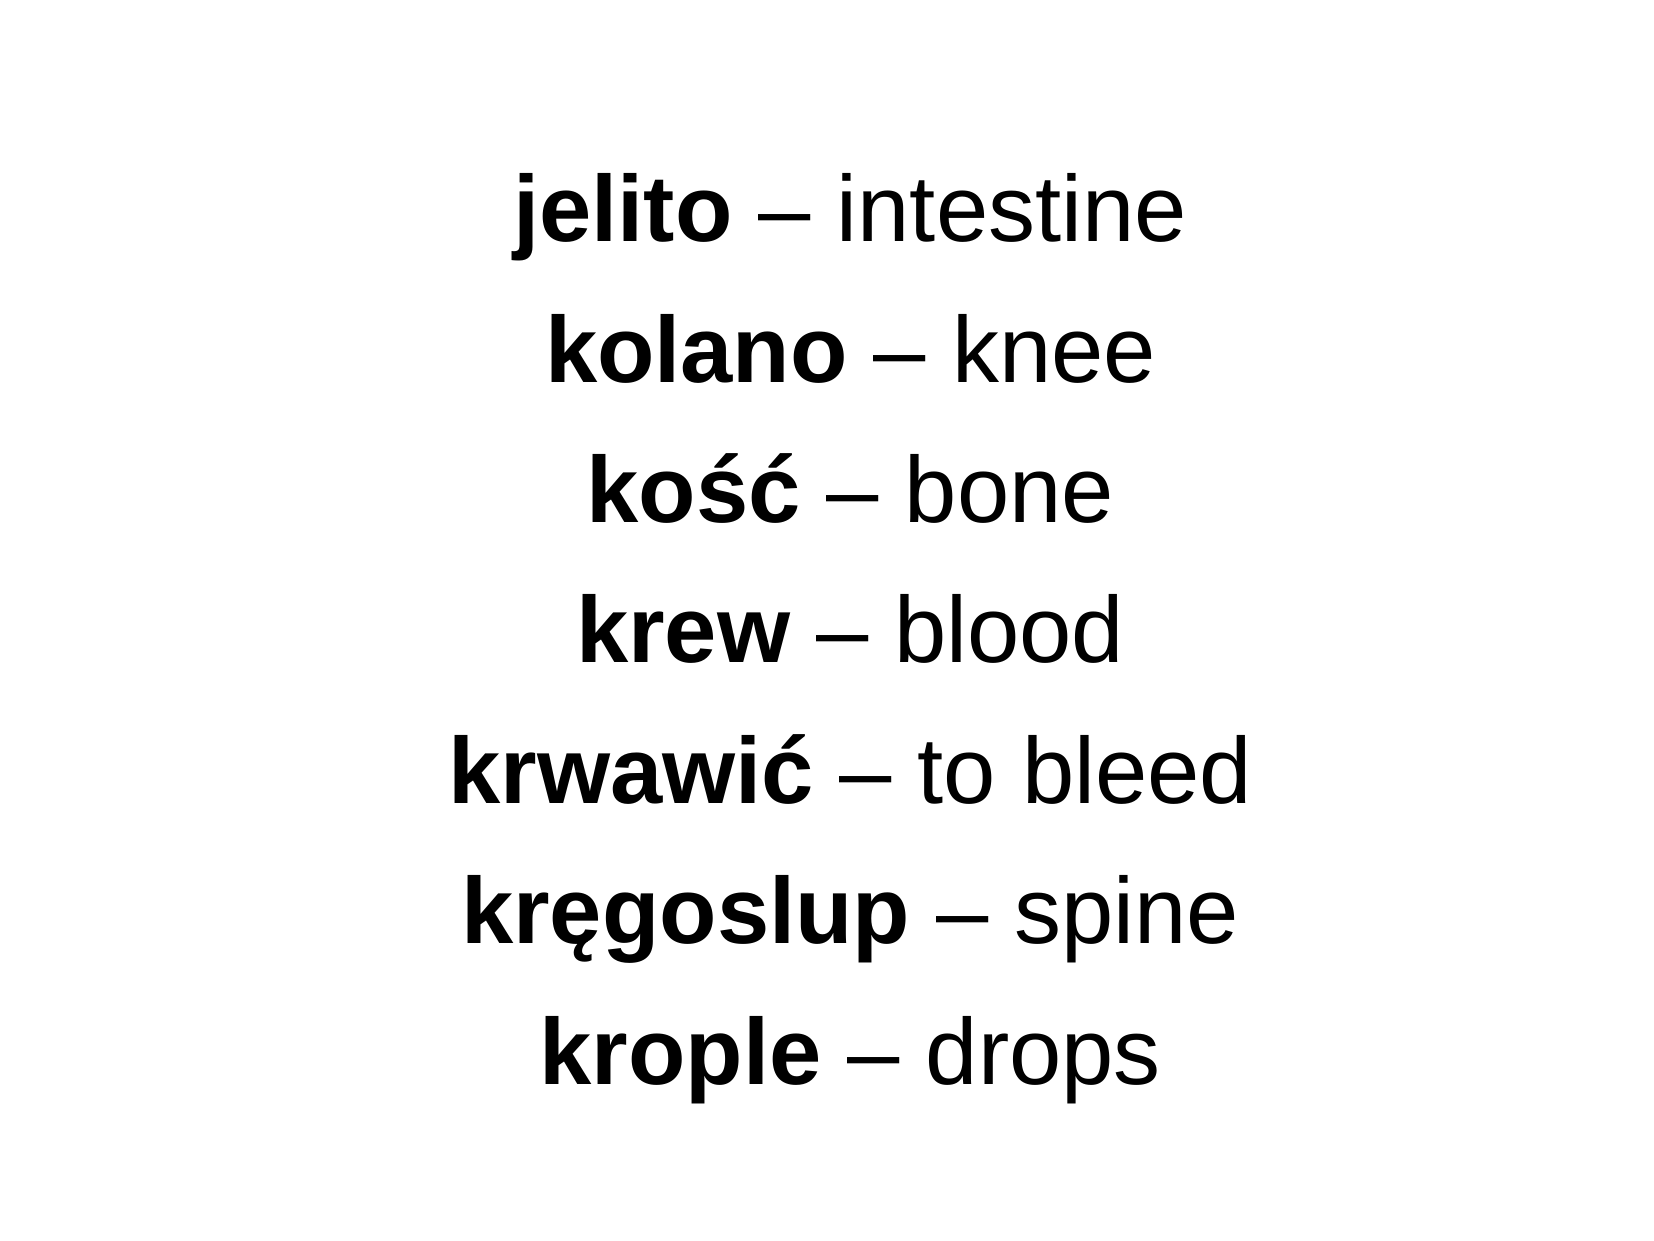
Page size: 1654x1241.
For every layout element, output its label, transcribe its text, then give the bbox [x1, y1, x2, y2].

list jelito – intestine kolano – knee kość – bone krew – blood krwawić – to bleed kręgoslup – spine krople – drops [106, 147, 1595, 1107]
